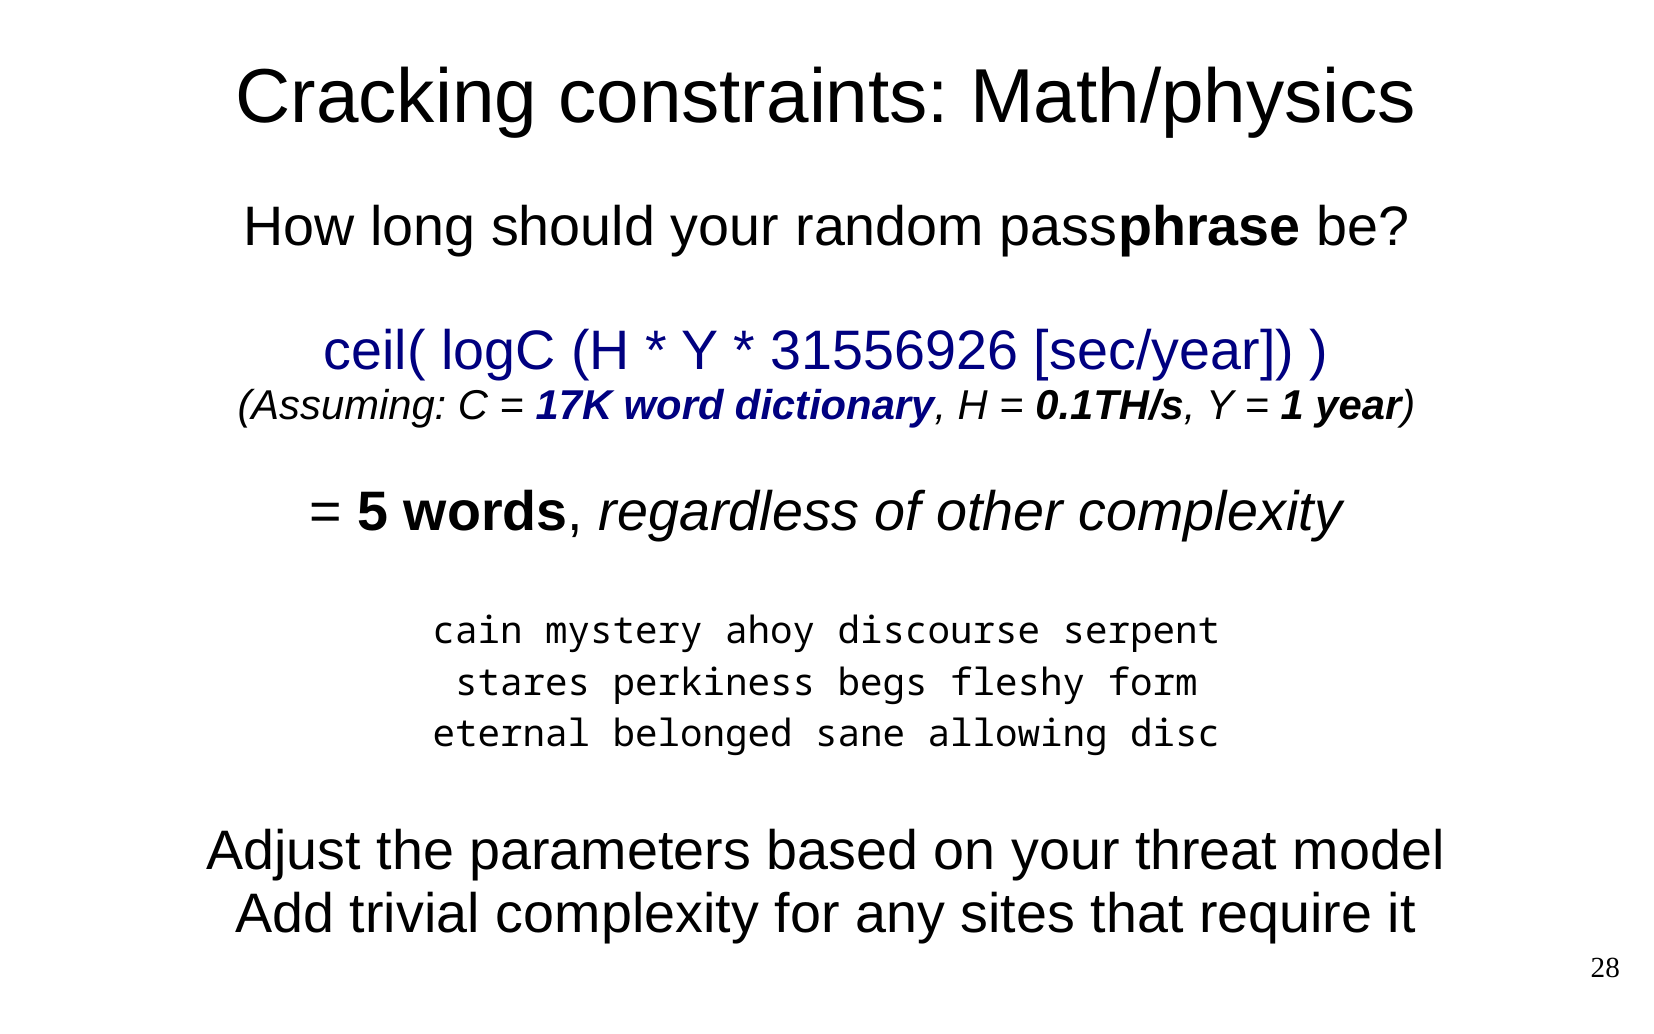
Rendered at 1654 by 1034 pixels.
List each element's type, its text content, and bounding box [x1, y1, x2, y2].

subtitle How long should your random passphrase be? ceil( logC (H * Y * 31556926 [sec/year]) ) (Assuming: C = 17K word dictionary, H = 0.1TH/s, Y = 1 year) = 5 words, regardless of other complexity cain mystery ahoy discourse serpent stares perkiness begs fleshy form eternal belonged sane allowing disc Adjust the parameters based on your threat model Add trivial complexity for any sites that require it [82, 195, 1571, 991]
text_box <number> [1560, 951, 1621, 1023]
title Cracking constraints: Math/physics [82, 41, 1571, 151]
